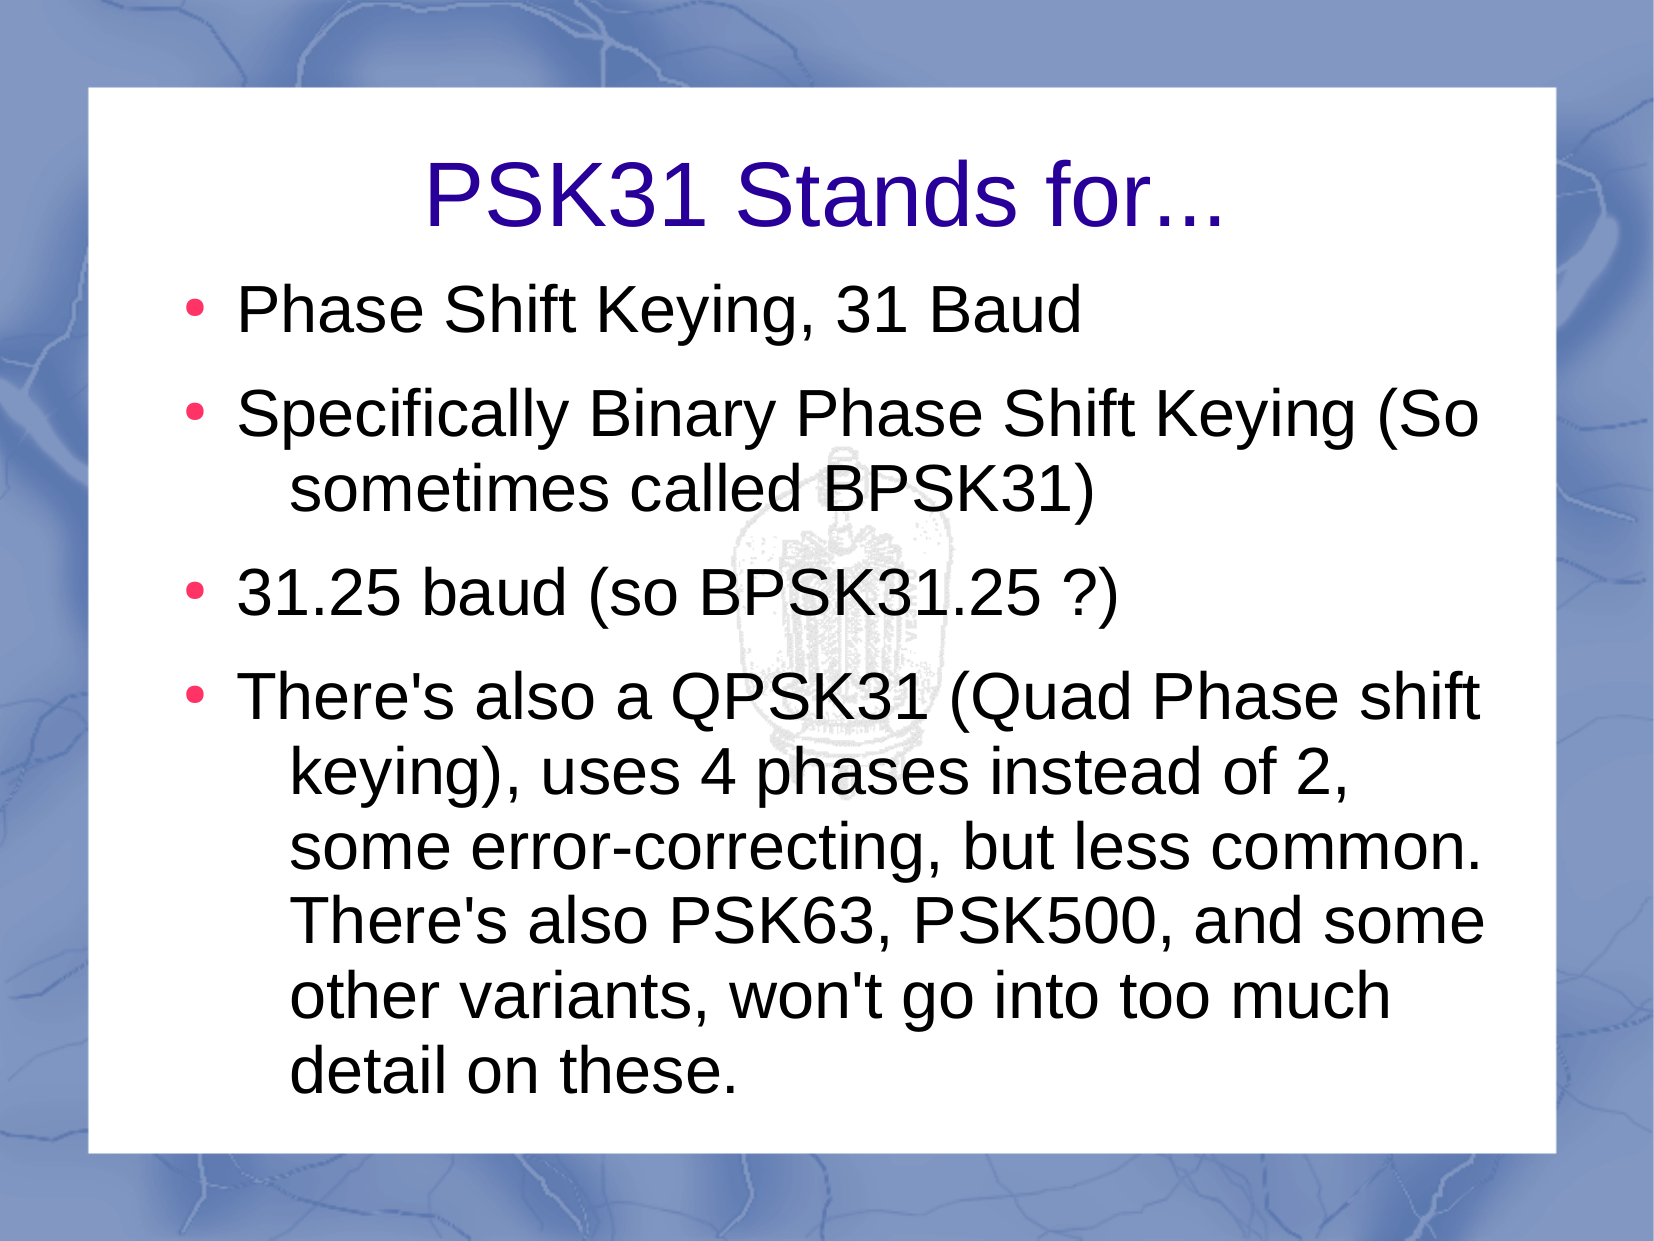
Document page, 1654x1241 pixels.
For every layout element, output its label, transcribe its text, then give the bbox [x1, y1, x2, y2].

picture [0, 0, 1654, 1241]
list Phase Shift Keying, 31 Baud Specifically Binary Phase Shift Keying (So sometimes called BPSK31) 31.25 baud (so BPSK31.25 ?) There's also a QPSK31 (Quad Phase shift keying), uses 4 phases instead of 2, some error-correcting, but less common. There's also PSK63, PSK500, and some other variants, won't go into too much detail on these. [147, 271, 1506, 1106]
title PSK31 Stands for... [118, 98, 1536, 291]
